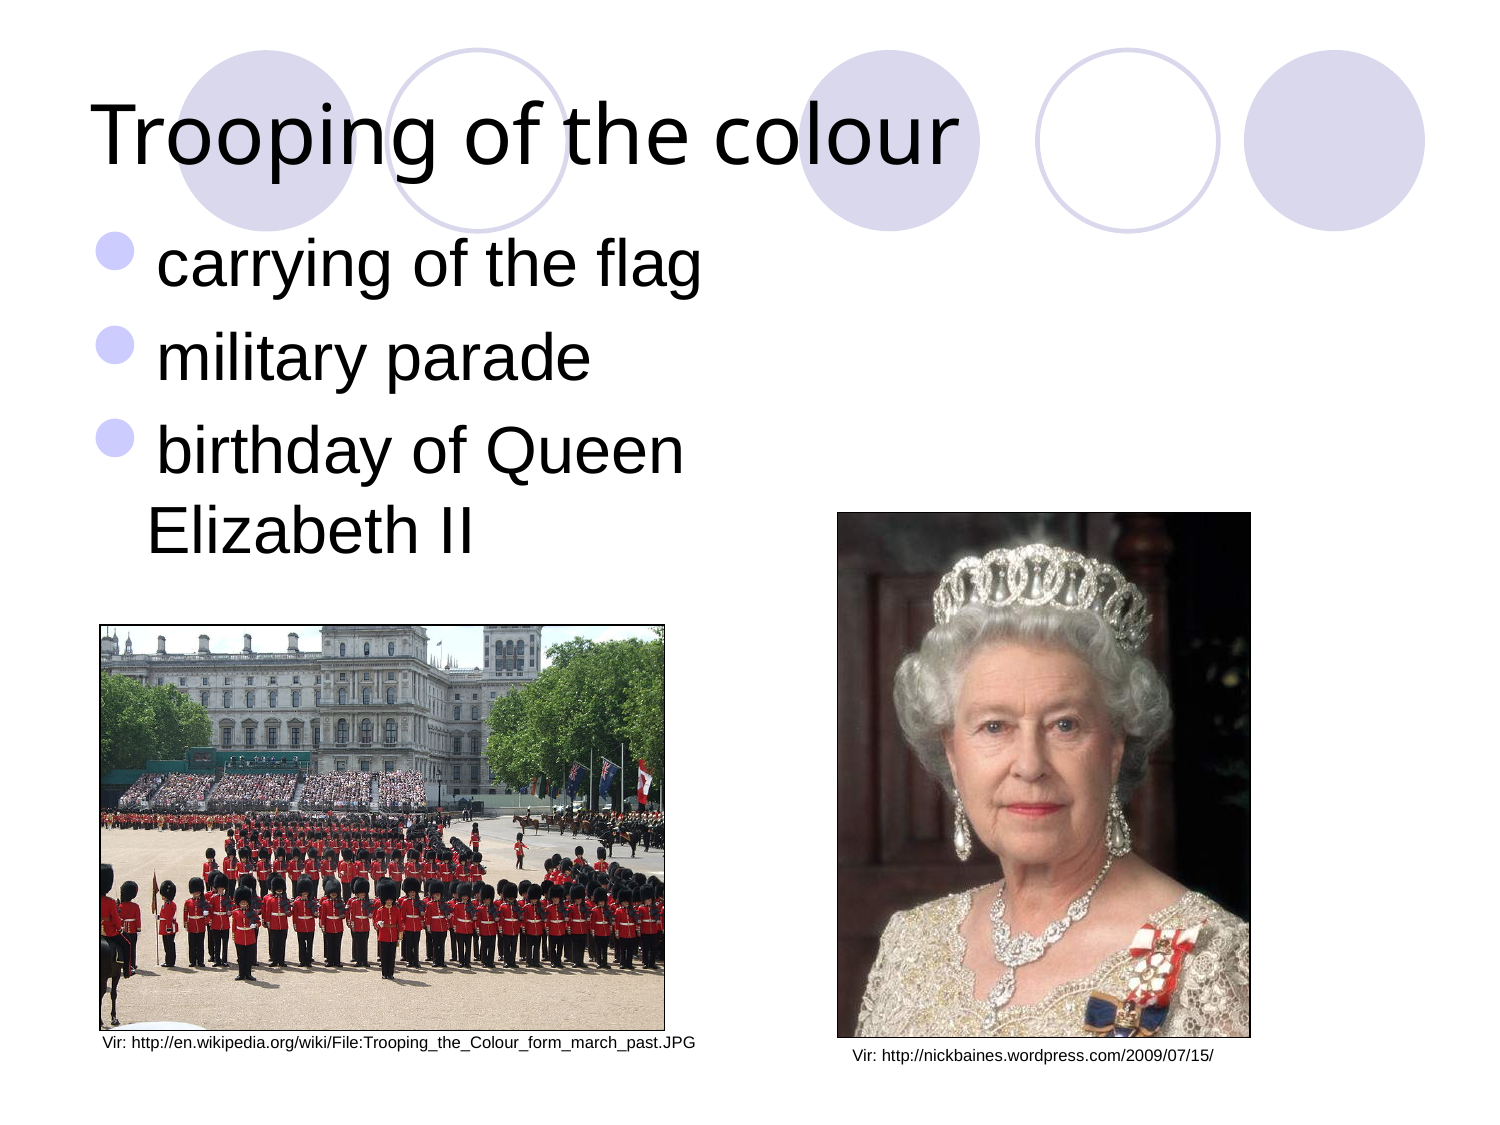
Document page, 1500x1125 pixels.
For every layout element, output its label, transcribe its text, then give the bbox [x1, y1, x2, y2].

text_box Vir: http://nickbaines.wordpress.com/2009/07/15/ [837, 1037, 1275, 1073]
text_box Vir: http://en.wikipedia.org/wiki/File:Trooping_the_Colour_form_march_past.JPG [87, 1024, 738, 1060]
list carrying of the flag military parade birthday of Queen Elizabeth II [75, 212, 750, 956]
title Trooping of the colour [75, 37, 1425, 225]
text_box [99, 956, 665, 1024]
text_box [837, 512, 1250, 1037]
